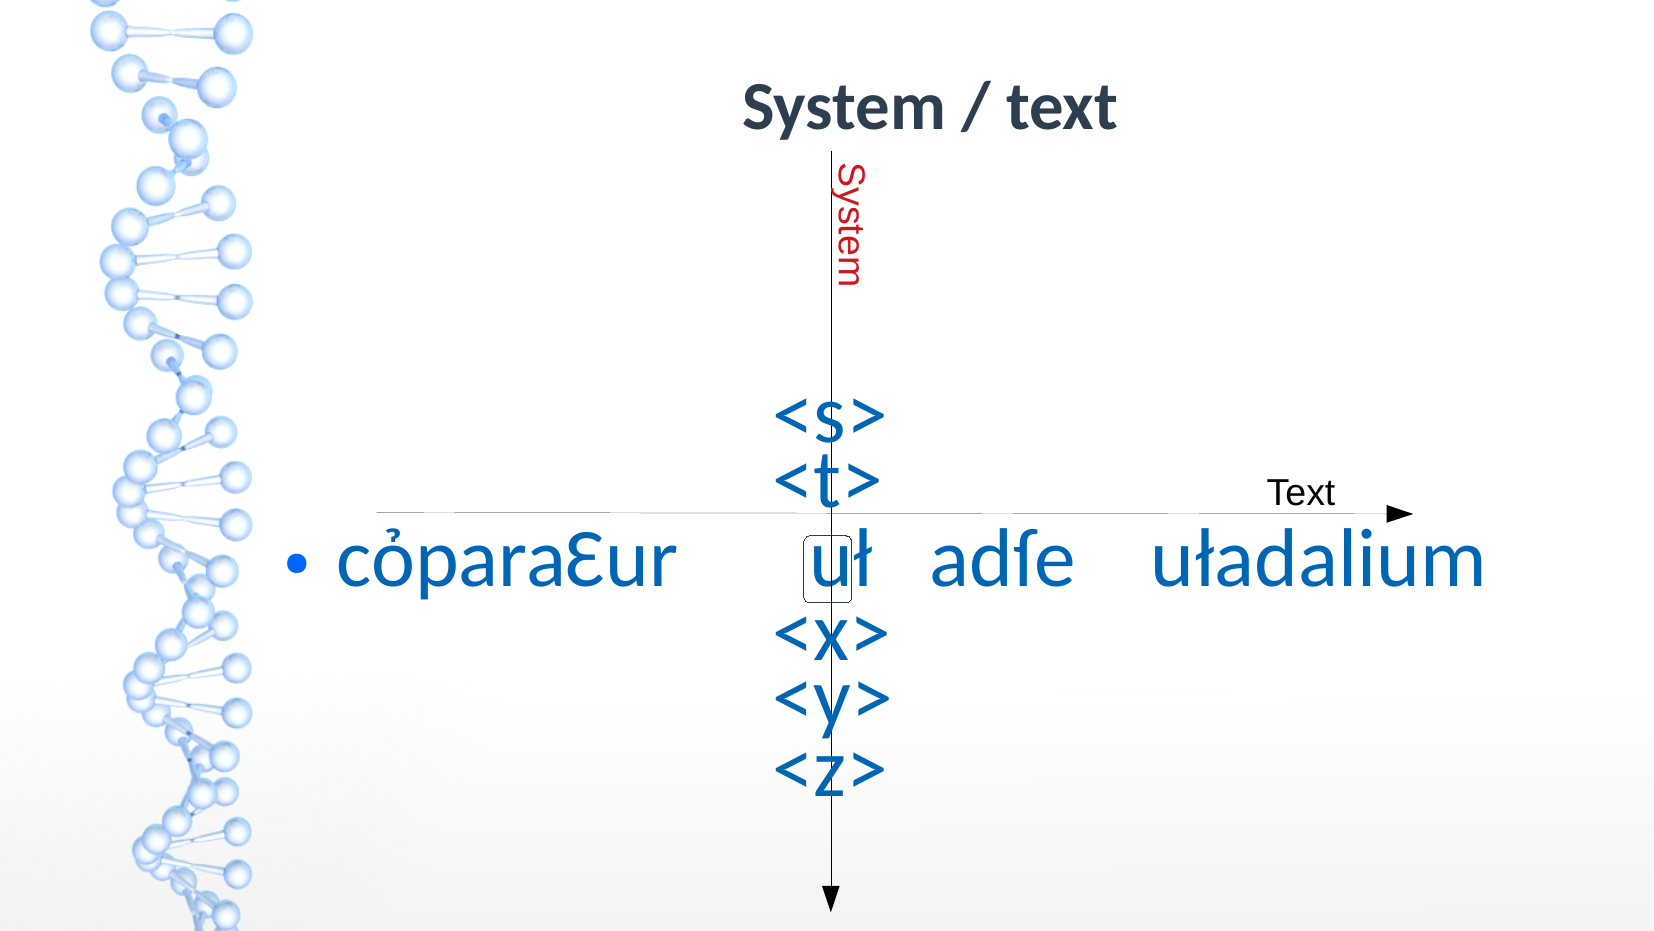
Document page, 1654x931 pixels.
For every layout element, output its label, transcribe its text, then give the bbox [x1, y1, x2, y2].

text_box <s> [757, 372, 918, 471]
text_box <t> [757, 471, 918, 536]
list cỏparaƐur uł adſe uładalium [265, 523, 806, 615]
list cỏparaƐur uł adſe uładalium [850, 523, 1629, 615]
text_box <x> [757, 591, 918, 690]
text_box [803, 536, 831, 591]
text_box <y> [757, 690, 918, 755]
title System / text [265, 35, 1595, 189]
text_box [832, 536, 852, 591]
picture [0, 0, 1654, 931]
text_box <z> [757, 755, 918, 825]
